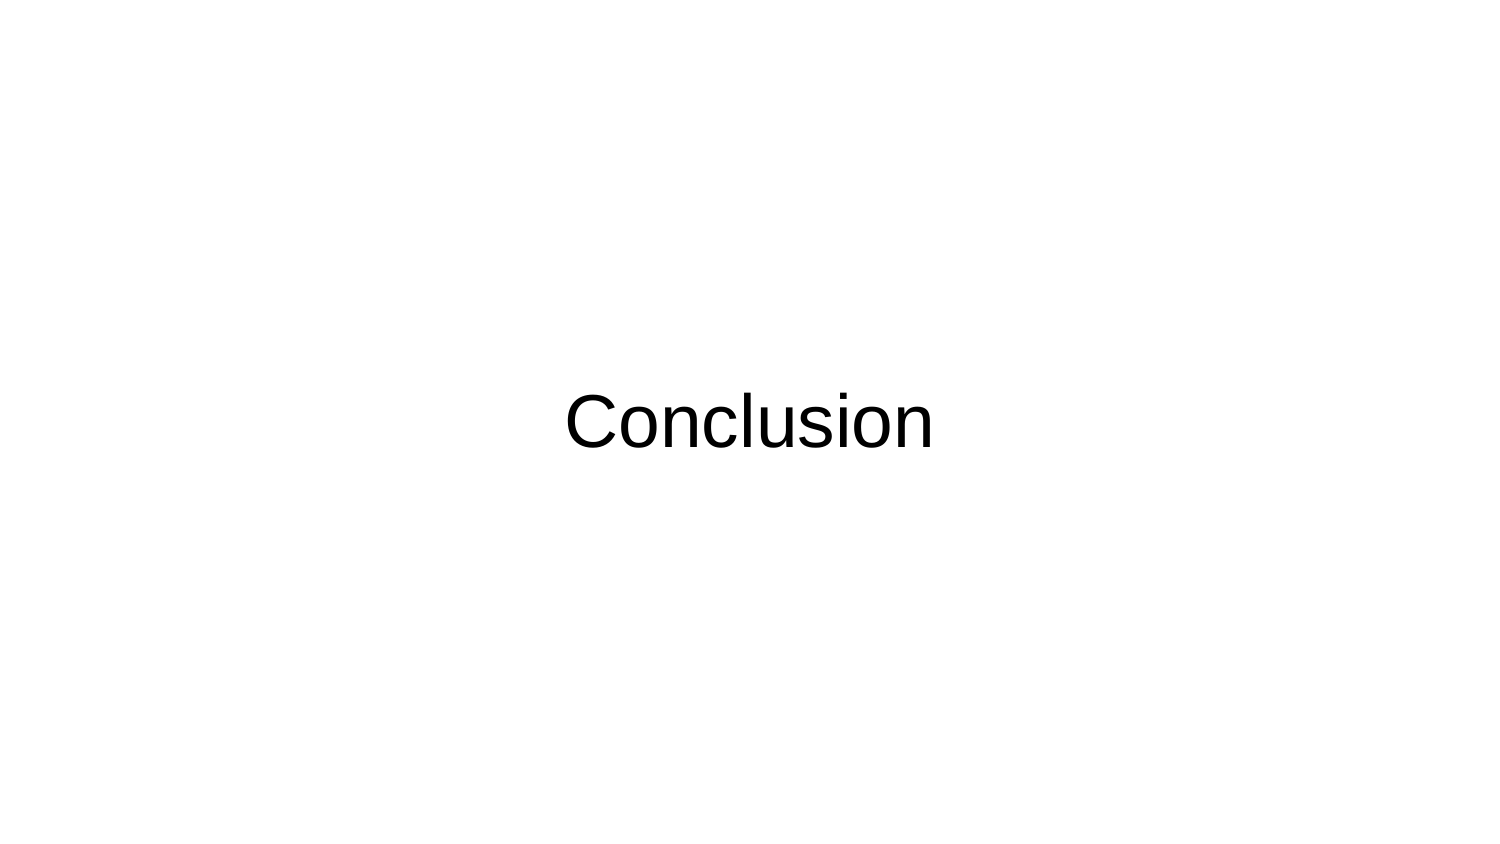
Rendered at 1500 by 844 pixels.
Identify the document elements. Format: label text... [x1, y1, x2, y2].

title Conclusion [51, 352, 1449, 491]
